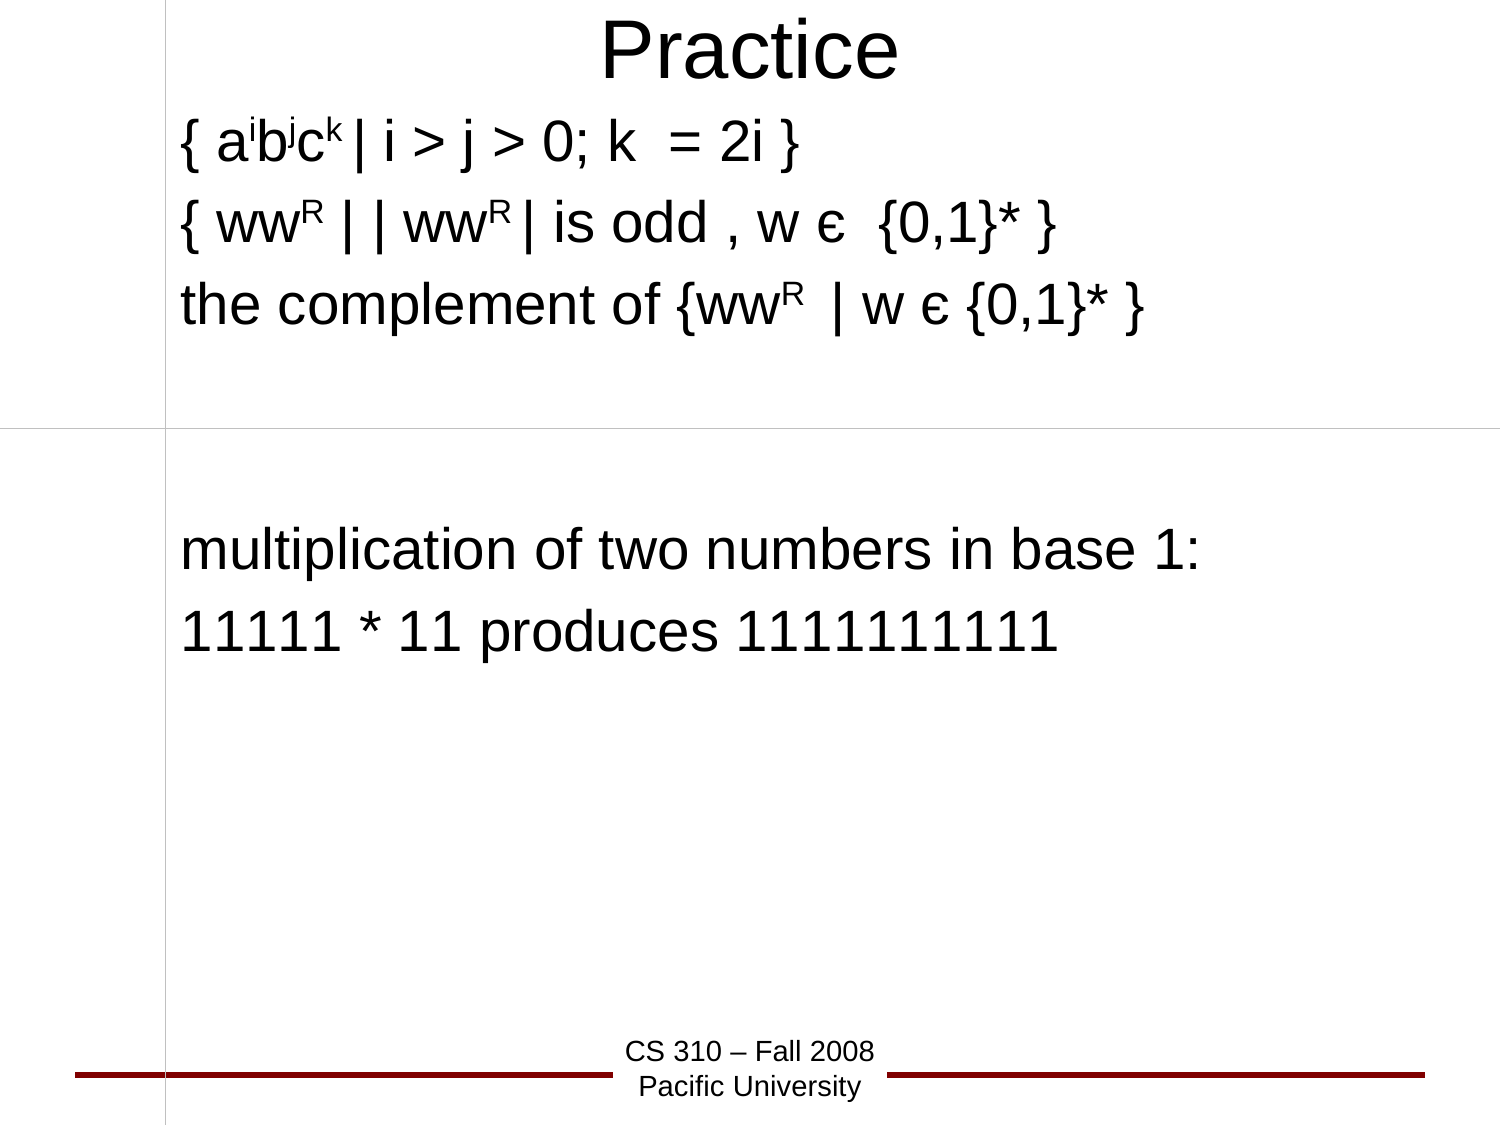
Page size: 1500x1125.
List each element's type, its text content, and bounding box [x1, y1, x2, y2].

title Practice [112, 0, 1388, 101]
list { aibjck | i > j > 0; k = 2i } { wwR | | wwR | is odd , w є {0,1}* } the complement of {wwR | w є {0,1}* } multiplication of two numbers in base 1: 11111 * 11 produces 1111111111 [180, 108, 1456, 982]
